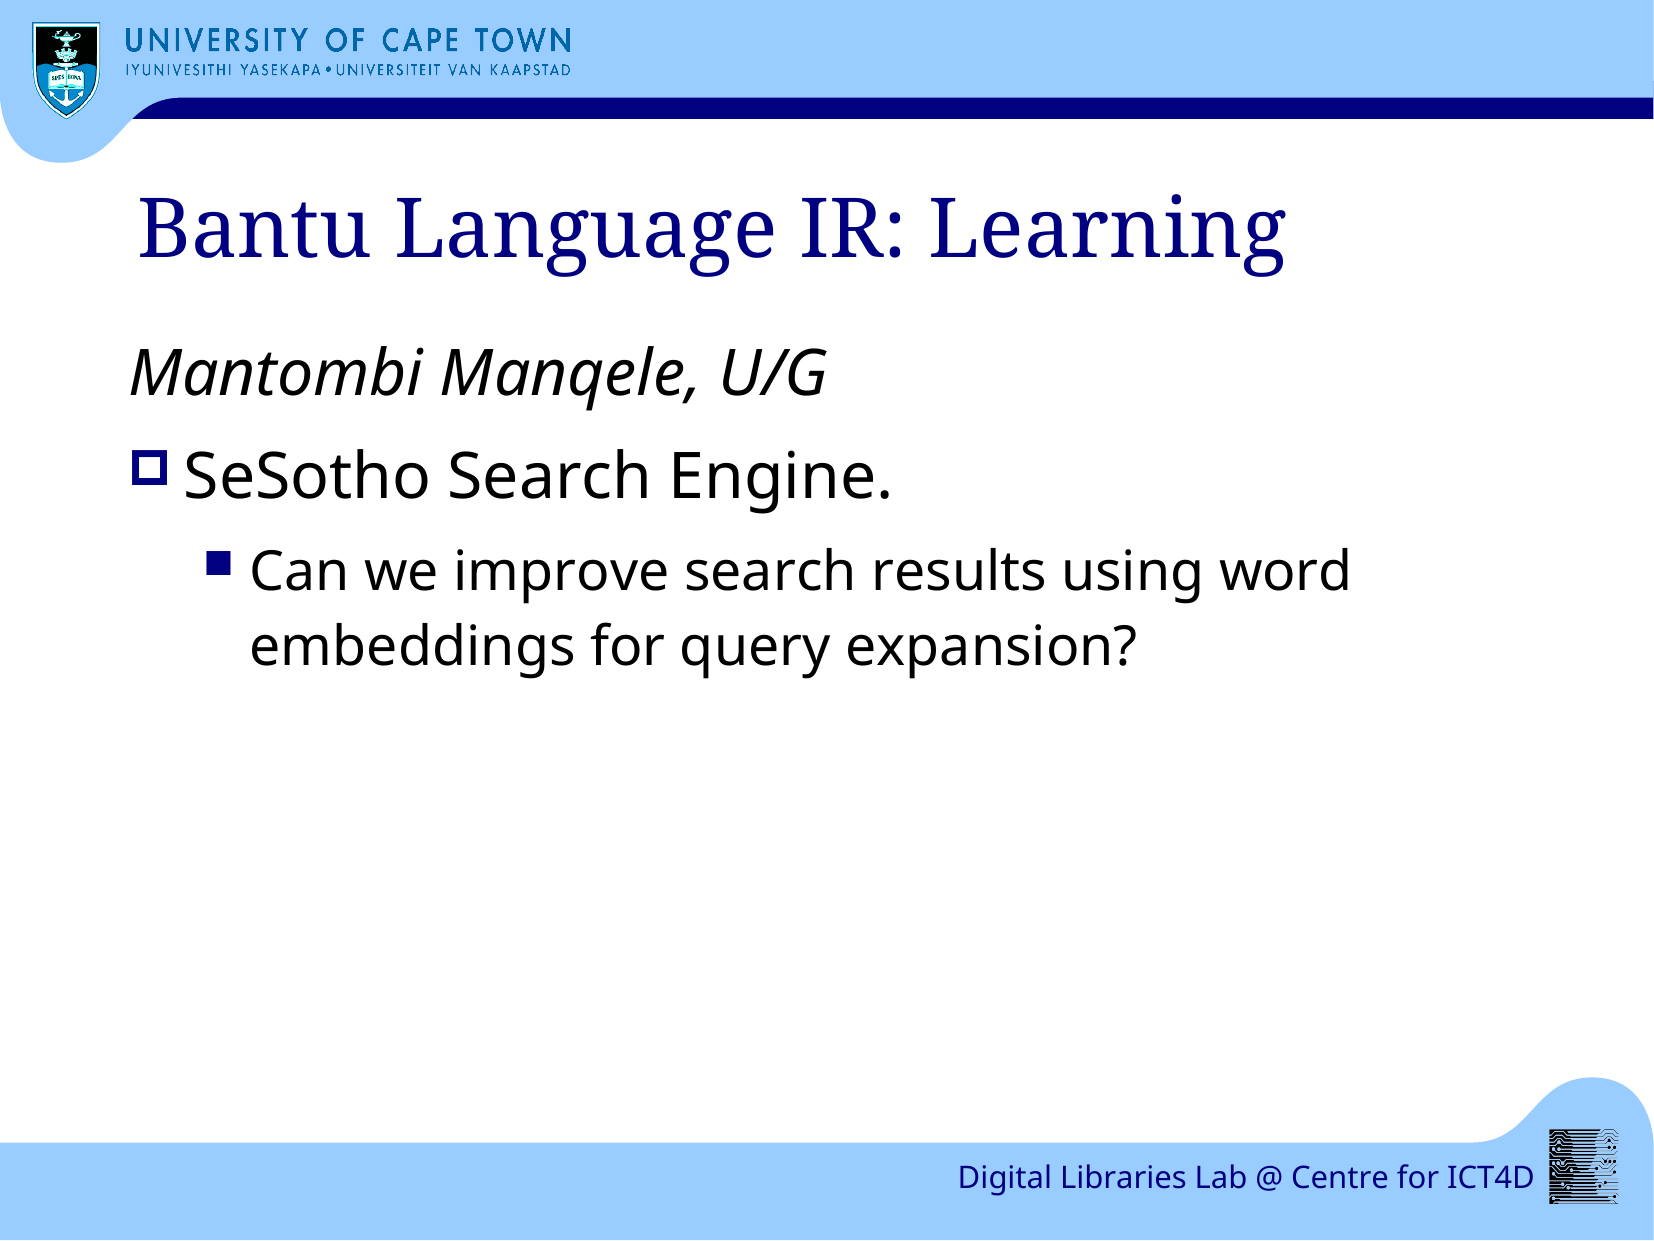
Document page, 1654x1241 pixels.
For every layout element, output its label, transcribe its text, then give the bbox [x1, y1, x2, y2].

picture [32, 22, 101, 120]
picture [1549, 1129, 1619, 1204]
title Bantu Language IR: Learning [137, 155, 1598, 296]
picture [122, 25, 573, 78]
list Mantombi Manqele, U/G SeSotho Search Engine. Can we improve search results using word embeddings for query expansion? [128, 326, 1597, 1063]
